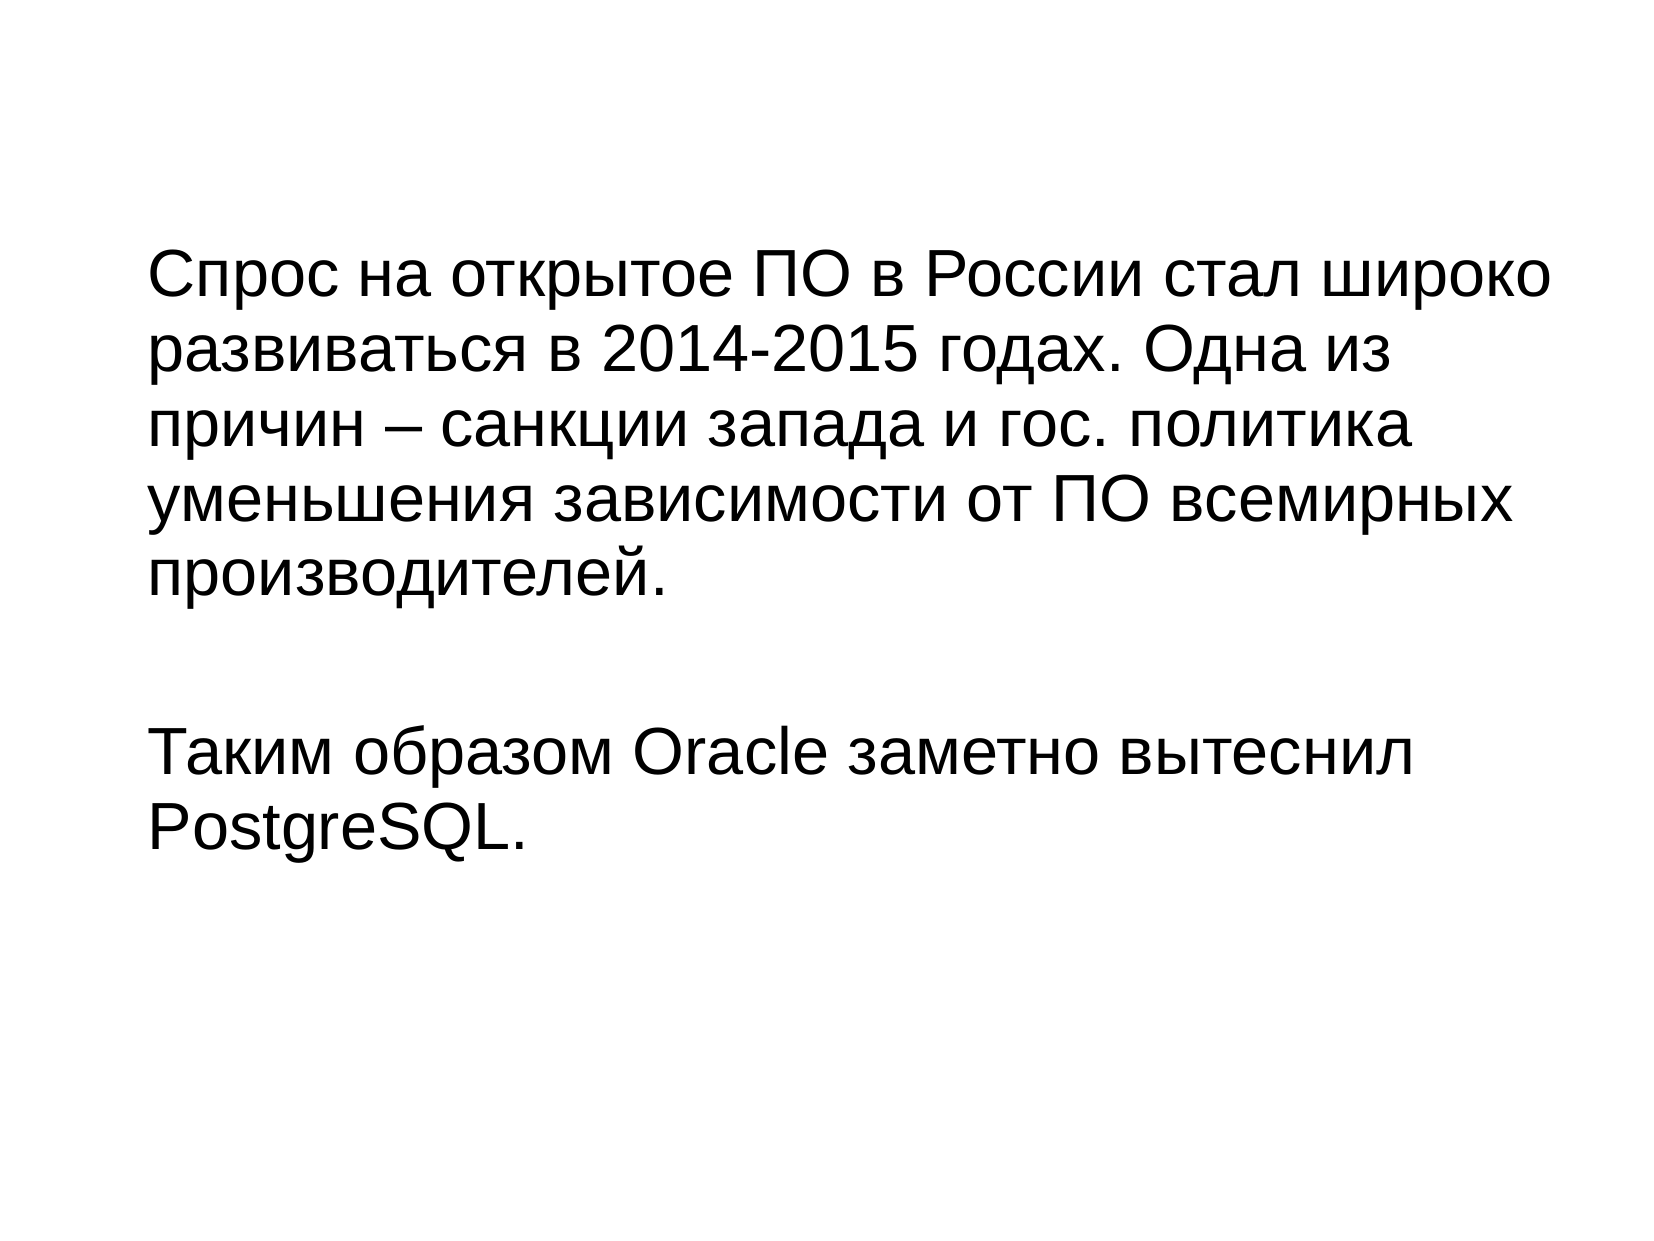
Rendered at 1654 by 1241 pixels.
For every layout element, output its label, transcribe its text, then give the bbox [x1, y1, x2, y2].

list Спрос на открытое ПО в России стал широко развиваться в 2014-2015 годах. Одна из причин – санкции запада и гос. политика уменьшения зависимости от ПО всемирных производителей. Таким образом Oracle заметно вытеснил PostgreSQL. [76, 236, 1565, 1055]
